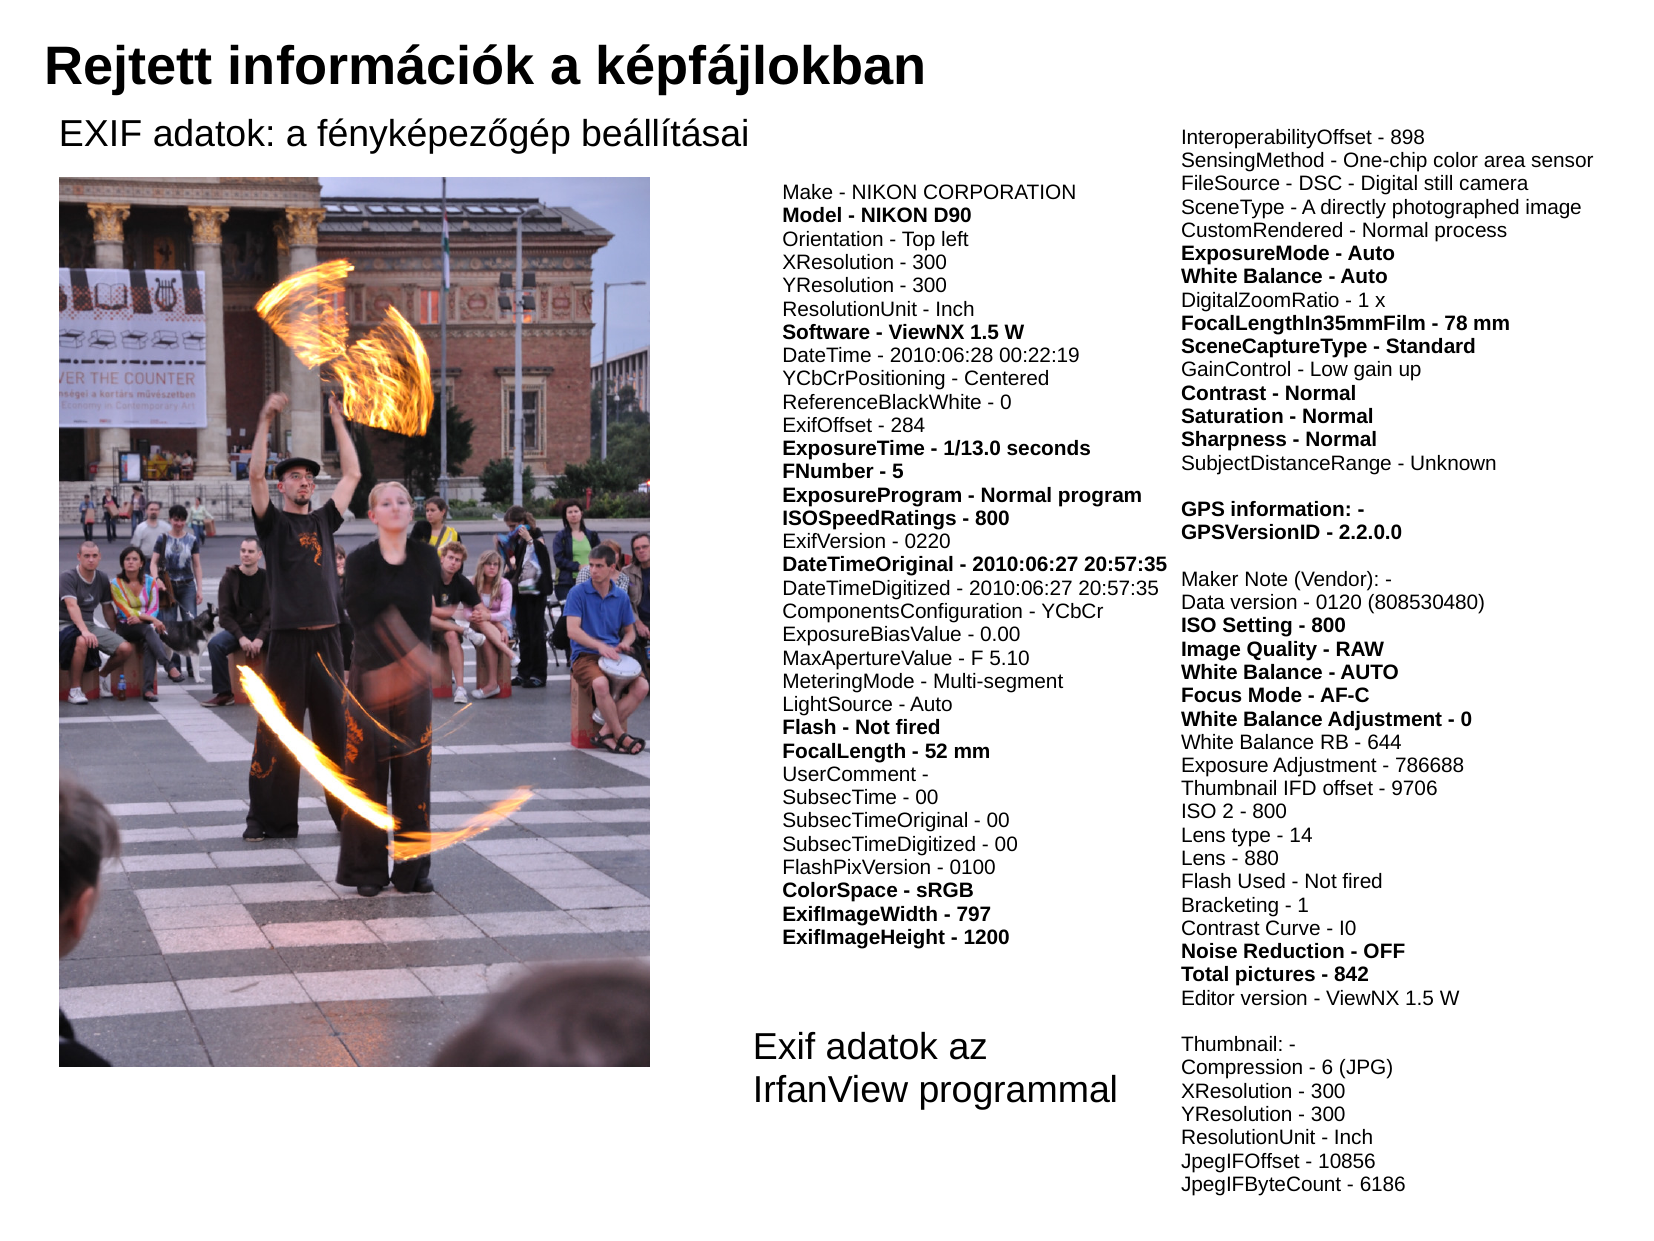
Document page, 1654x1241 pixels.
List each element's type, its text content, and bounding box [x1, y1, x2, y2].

text_box EXIF adatok: a fényképezőgép beállításai [44, 105, 764, 163]
text_box Make - NIKON CORPORATION Model - NIKON D90 Orientation - Top left XResolution - 300 YResolution - 300 ResolutionUnit - Inch Software - ViewNX 1.5 W DateTime - 2010:06:28 00:22:19 YCbCrPositioning - Centered ReferenceBlackWhite - 0 ExifOffset - 284 ExposureTime - 1/13.0 seconds FNumber - 5 ExposureProgram - Normal program ISOSpeedRatings - 800 ExifVersion - 0220 DateTimeOriginal - 2010:06:27 20:57:35 DateTimeDigitized - 2010:06:27 20:57:35 ComponentsConfiguration - YCbCr ExposureBiasValue - 0.00 MaxApertureValue - F 5.10 MeteringMode - Multi-segment LightSource - Auto Flash - Not fired FocalLength - 52 mm UserComment - SubsecTime - 00 SubsecTimeOriginal - 00 SubsecTimeDigitized - 00 FlashPixVersion - 0100 ColorSpace - sRGB ExifImageWidth - 797 ExifImageHeight - 1200 [767, 173, 1166, 982]
text_box InteroperabilityOffset - 898 SensingMethod - One-chip color area sensor FileSource - DSC - Digital still camera SceneType - A directly photographed image CustomRendered - Normal process ExposureMode - Auto White Balance - Auto DigitalZoomRatio - 1 x FocalLengthIn35mmFilm - 78 mm SceneCaptureType - Standard GainControl - Low gain up Contrast - Normal Saturation - Normal Sharpness - Normal SubjectDistanceRange - Unknown GPS information: - GPSVersionID - 2.2.0.0 Maker Note (Vendor): - Data version - 0120 (808530480) ISO Setting - 800 Image Quality - RAW White Balance - AUTO Focus Mode - AF-C White Balance Adjustment - 0 White Balance RB - 644 Exposure Adjustment - 786688 Thumbnail IFD offset - 9706 ISO 2 - 800 Lens type - 14 Lens - 880 Flash Used - Not fired Bracketing - 1 Contrast Curve - I0 Noise Reduction - OFF Total pictures - 842 Editor version - ViewNX 1.5 W Thumbnail: - Compression - 6 (JPG) XResolution - 300 YResolution - 300 ResolutionUnit - Inch JpegIFOffset - 10856 JpegIFByteCount - 6186 [1166, 118, 1609, 1241]
text_box Exif adatok az IrfanView programmal [738, 1018, 1133, 1118]
text_box Rejtett információk a képfájlokban [29, 27, 944, 105]
picture [59, 177, 650, 1067]
